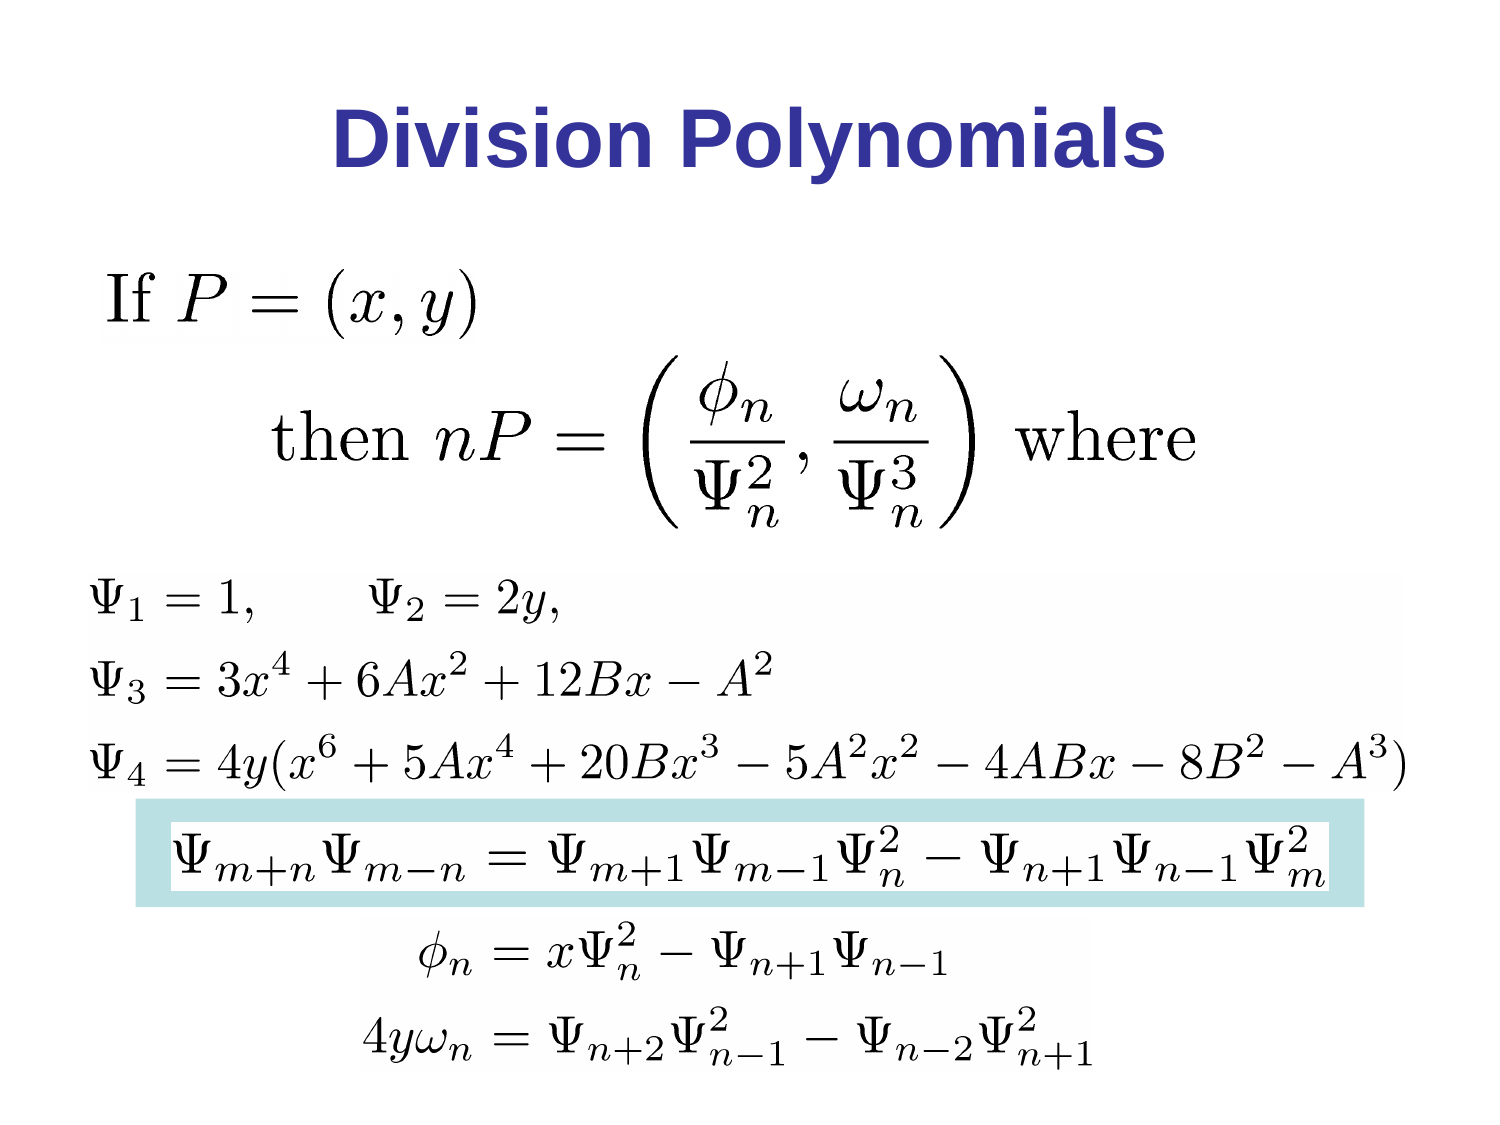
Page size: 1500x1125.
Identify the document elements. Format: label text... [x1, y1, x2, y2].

picture [88, 574, 1405, 793]
picture [265, 349, 1201, 530]
picture [171, 822, 1329, 891]
title Division Polynomials [0, 31, 1500, 247]
picture [360, 916, 1093, 1074]
text_box [135, 798, 1365, 908]
picture [100, 267, 476, 344]
